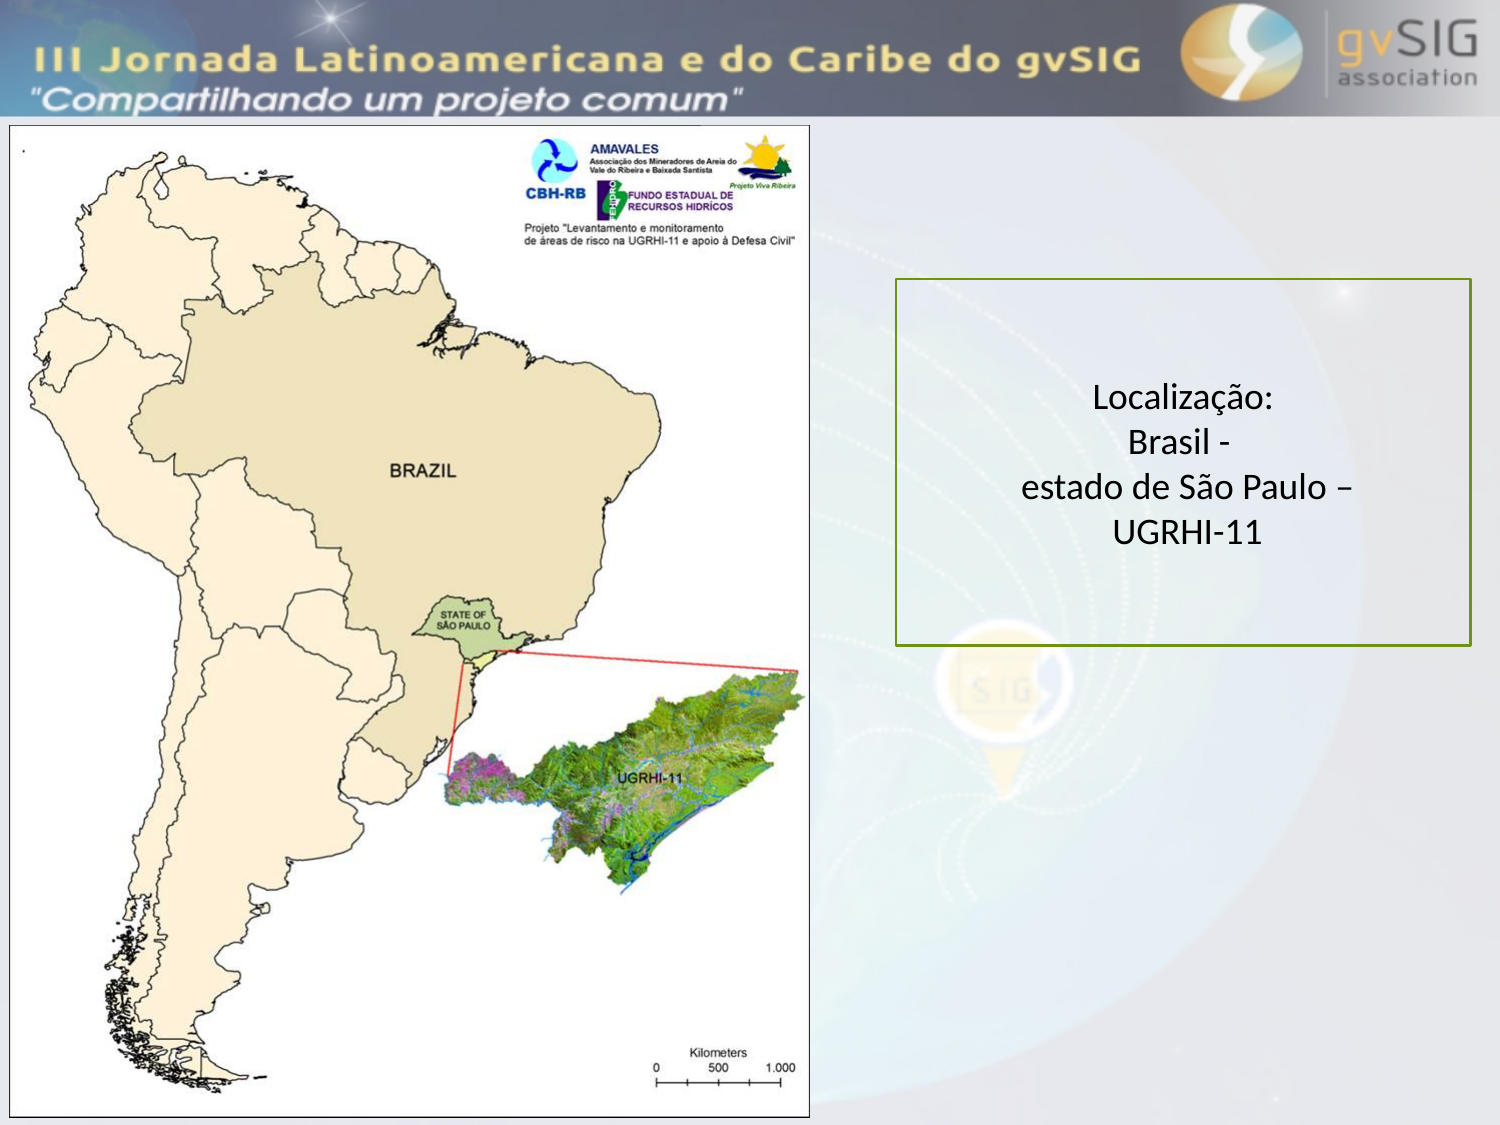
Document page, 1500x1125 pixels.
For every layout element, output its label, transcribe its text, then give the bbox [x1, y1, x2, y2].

picture [0, 0, 1500, 1125]
text_box Localização: Brasil - estado de São Paulo – UGRHI-11 [896, 279, 1471, 645]
